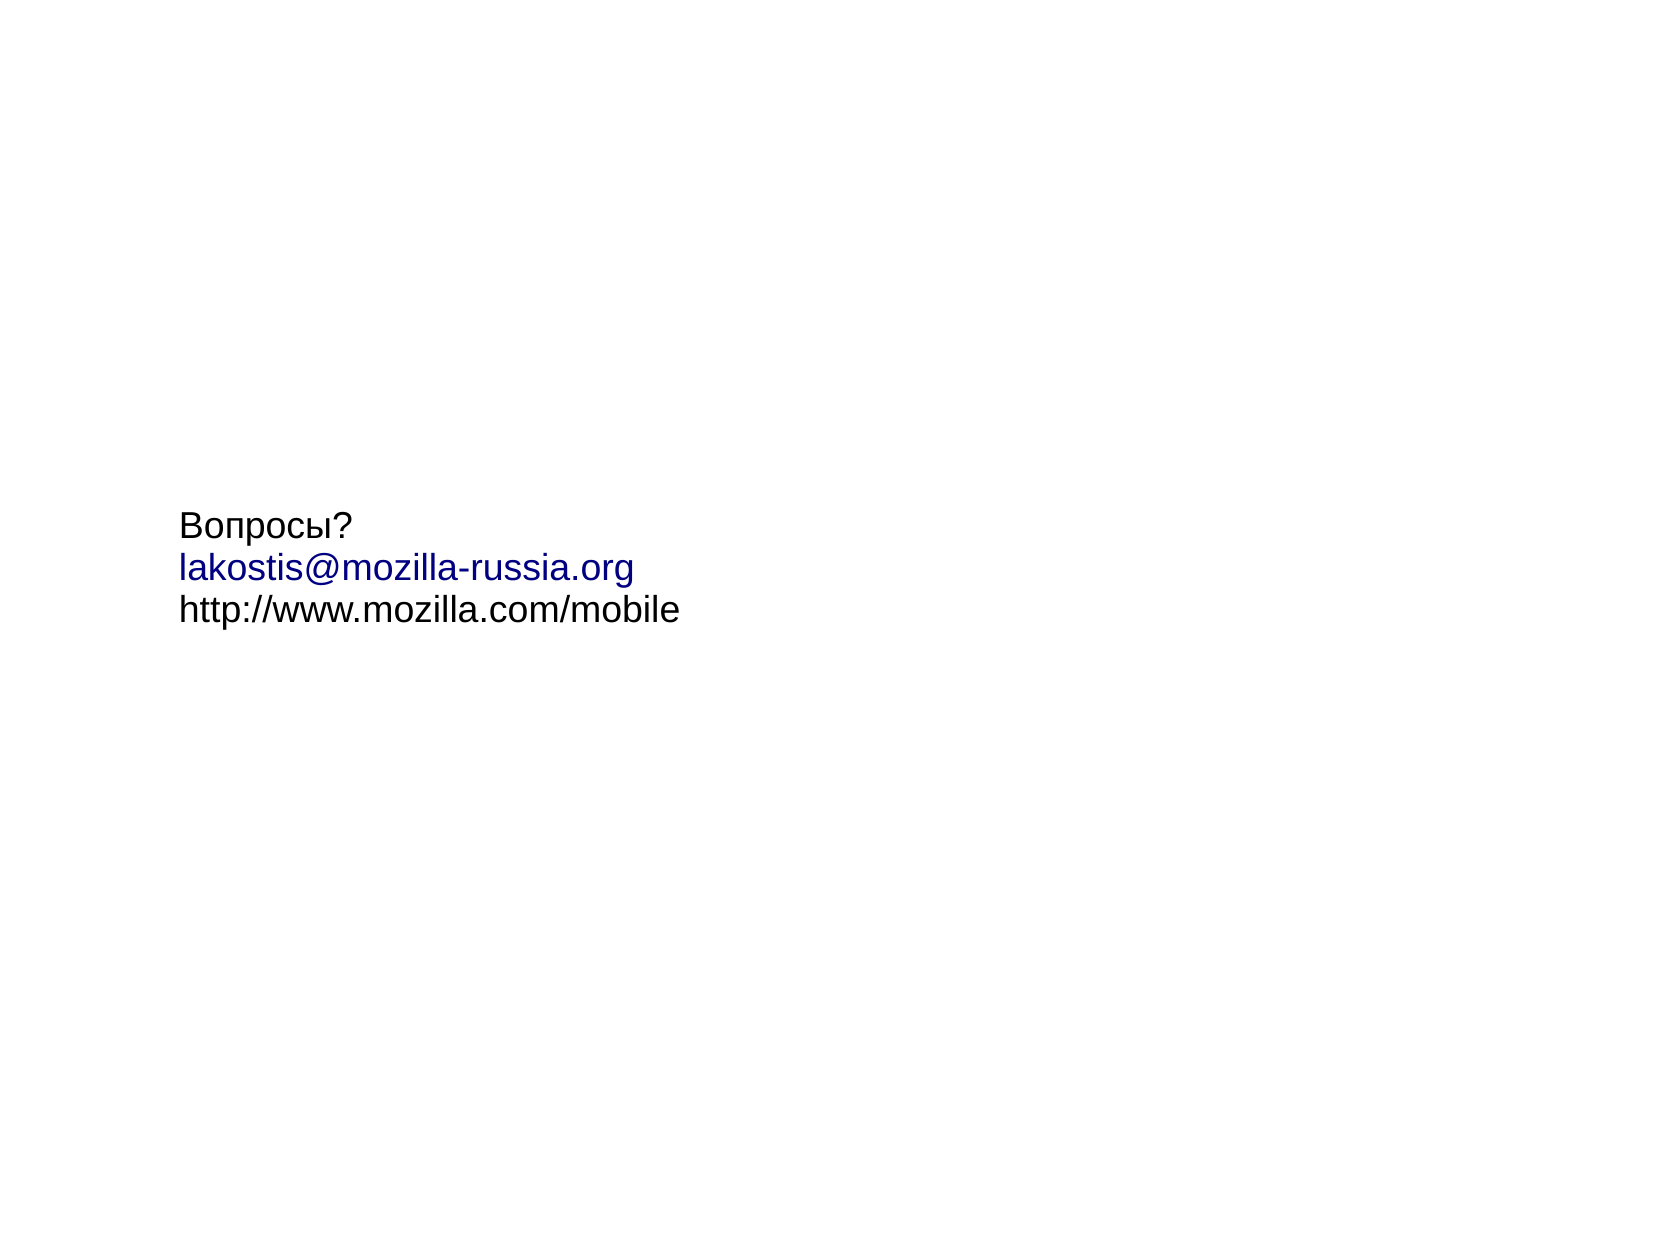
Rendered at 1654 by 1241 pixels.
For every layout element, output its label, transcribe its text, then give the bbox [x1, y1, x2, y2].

text_box Вопросы? lakostis@mozilla-russia.org http://www.mozilla.com/mobile [164, 496, 1533, 761]
